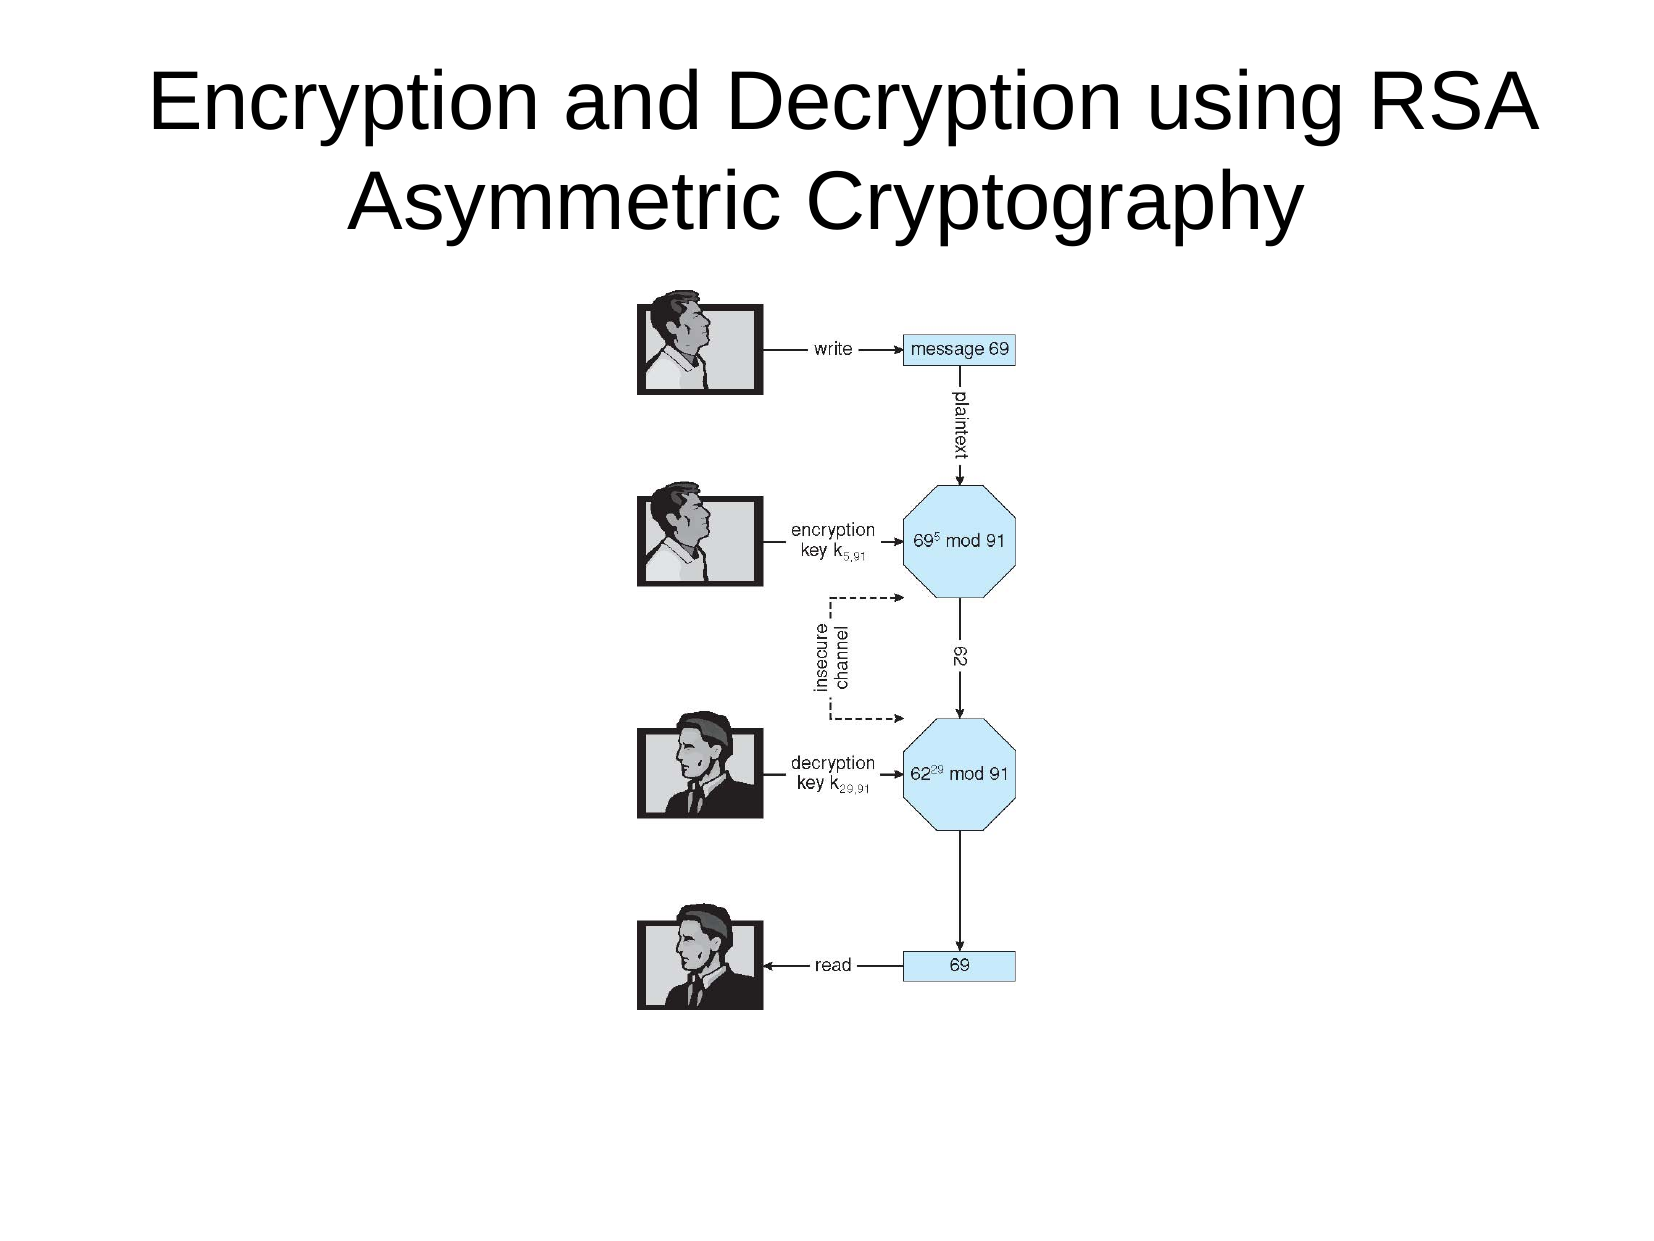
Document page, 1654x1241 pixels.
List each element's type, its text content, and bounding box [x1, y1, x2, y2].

title Encryption and Decryption using RSA Asymmetric Cryptography [82, 35, 1571, 257]
picture [637, 290, 1016, 1010]
